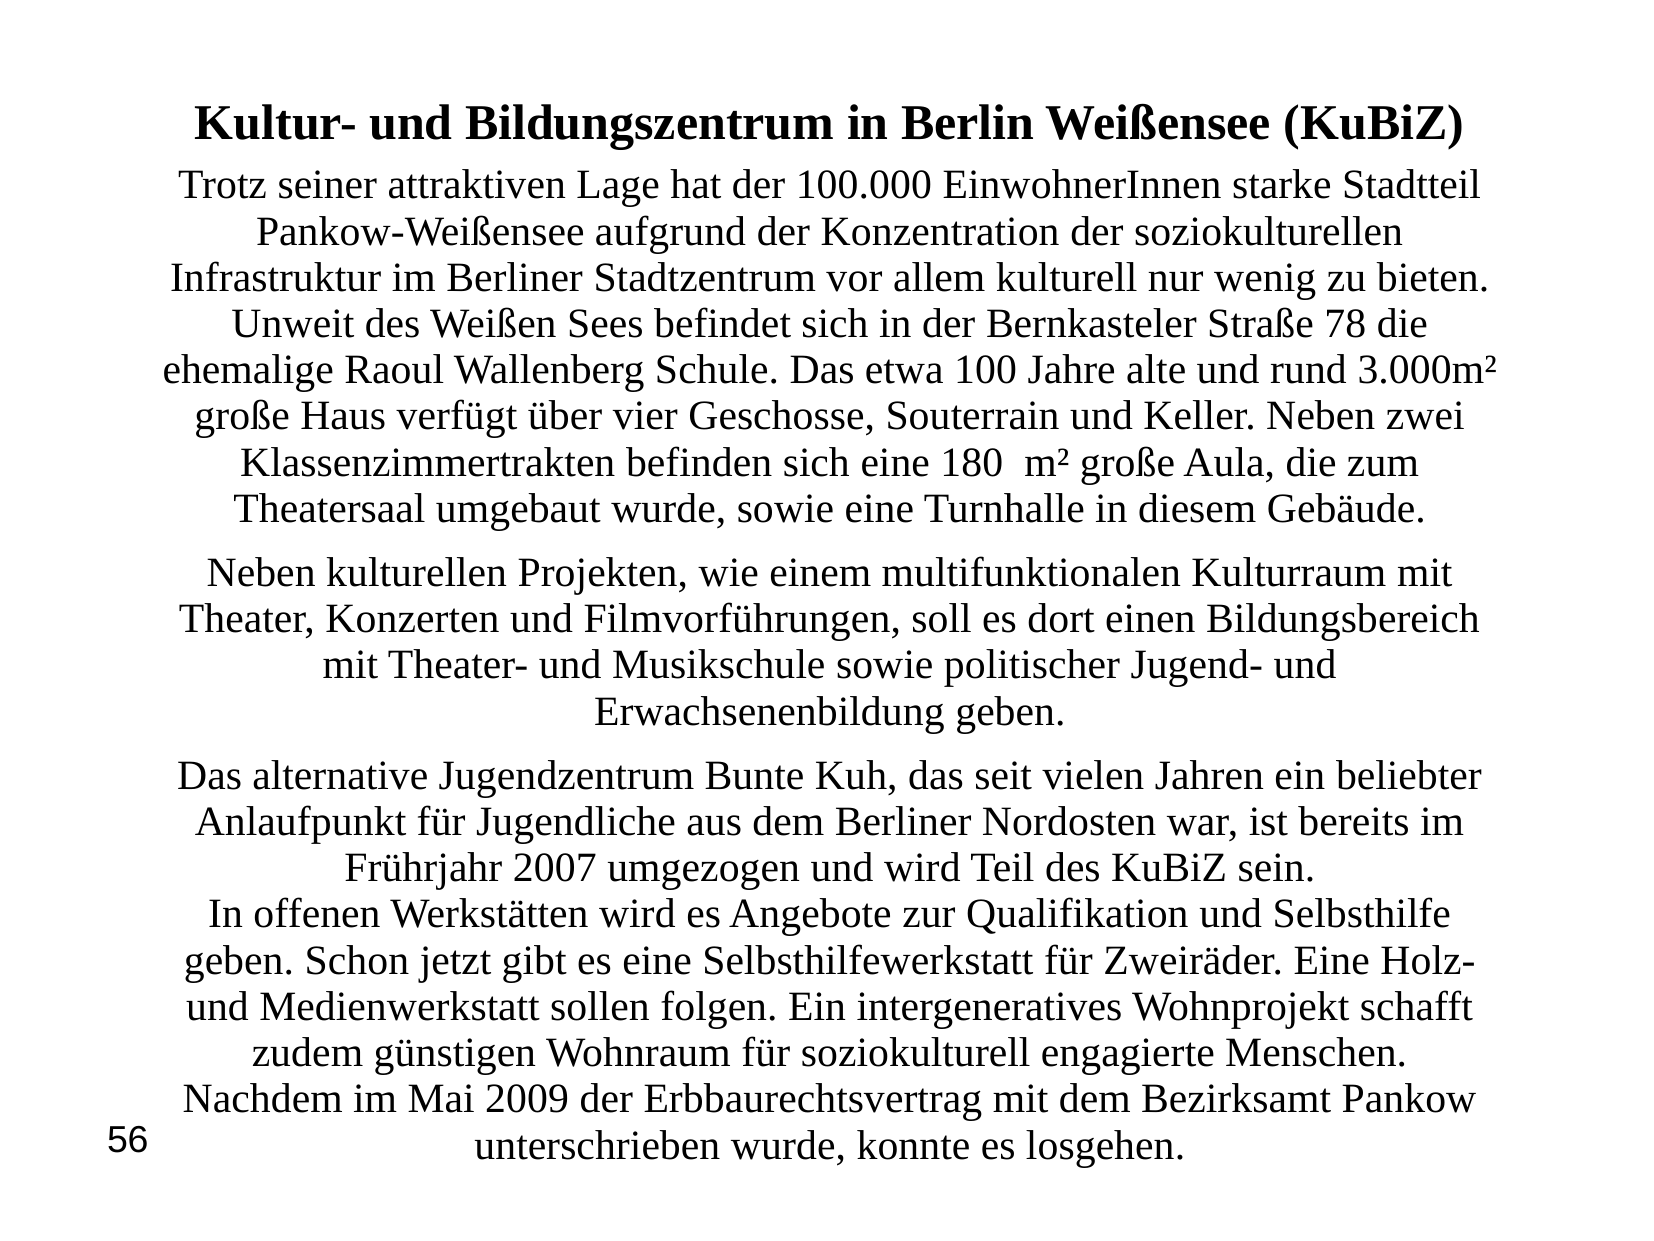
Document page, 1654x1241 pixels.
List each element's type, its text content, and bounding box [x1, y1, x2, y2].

text_box <Nummer> [92, 1111, 310, 1182]
text_box Kultur- und Bildungszentrum in Berlin Weißensee (KuBiZ) Trotz seiner attraktiven Lage hat der 100.000 EinwohnerInnen starke Stadtteil Pankow-Weißensee aufgrund der Konzentration der soziokulturellen Infrastruktur im Berliner Stadtzentrum vor allem kulturell nur wenig zu bieten. Unweit des Weißen Sees befindet sich in der Bernkasteler Straße 78 die ehemalige Raoul Wallenberg Schule. Das etwa 100 Jahre alte und rund 3.000m² große Haus verfügt über vier Geschosse, Souterrain und Keller. Neben zwei Klassenzimmertrakten befinden sich eine 180 m² große Aula, die zum Theatersaal umgebaut wurde, sowie eine Turnhalle in diesem Gebäude. Neben kulturellen Projekten, wie einem multifunktionalen Kulturraum mit Theater, Konzerten und Filmvorführungen, soll es dort einen Bildungsbereich mit Theater- und Musikschule sowie politischer Jugend- und Erwachsenenbildung geben. Das alternative Jugendzentrum Bunte Kuh, das seit vielen Jahren ein beliebter Anlaufpunkt für Jugendliche aus dem Berliner Nordosten war, ist bereits im Frührjahr 2007 umgezogen und wird Teil des KuBiZ sein. In offenen Werkstätten wird es Angebote zur Qualifikation und Selbsthilfe geben. Schon jetzt gibt es eine Selbsthilfewerkstatt für Zweiräder. Eine Holz- und Medienwerkstatt sollen folgen. Ein intergeneratives Wohnprojekt schafft zudem günstigen Wohnraum für soziokulturell engagierte Menschen. Nachdem im Mai 2009 der Erbbaurechtsvertrag mit dem Bezirksamt Pankow unterschrieben wurde, konnte es losgehen. [147, 87, 1536, 1176]
